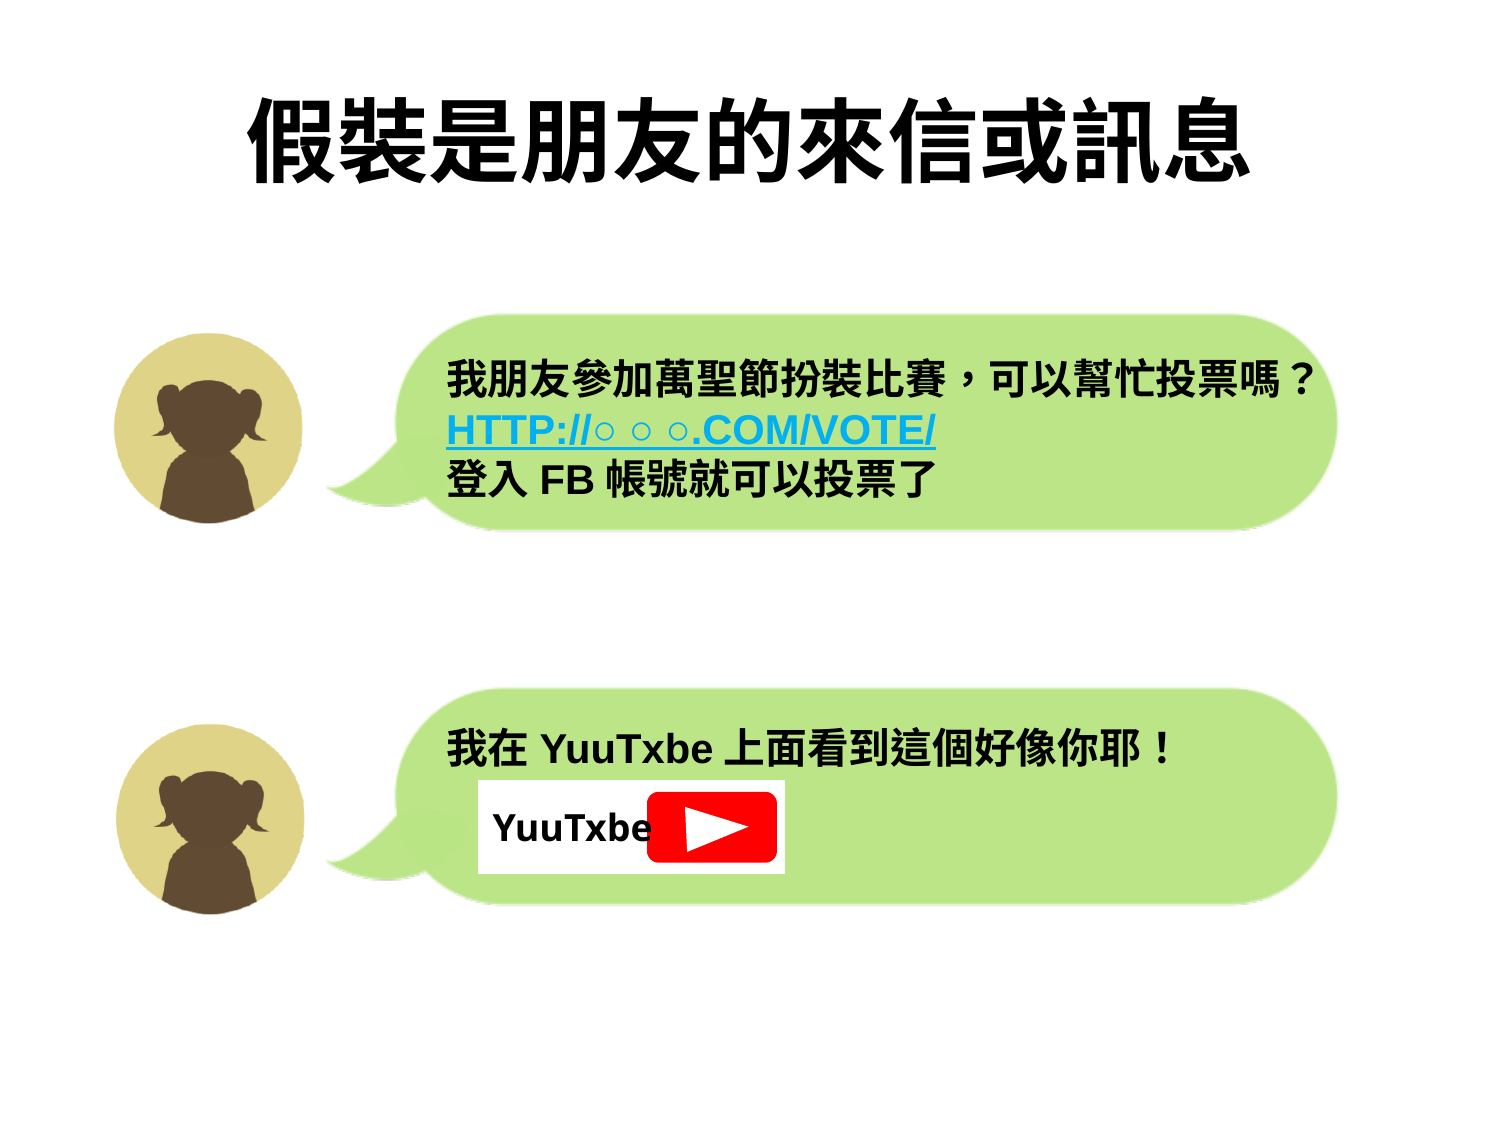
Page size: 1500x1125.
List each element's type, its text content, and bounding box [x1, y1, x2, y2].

text_box YuuTxbe [477, 797, 668, 857]
picture [103, 633, 1363, 932]
picture [101, 259, 1363, 558]
text_box 我在YuuTxbe上面看到這個好像你耶！ [431, 714, 1184, 780]
title 假裝是朋友的來信或訊息 [75, 45, 1426, 233]
text_box 我朋友參加萬聖節扮裝比賽，可以幫忙投票嗎？ HTTP://○ ○ ○.COM/VOTE/ 登入FB帳號就可以投票了 [431, 345, 1345, 513]
text_box [478, 780, 785, 874]
